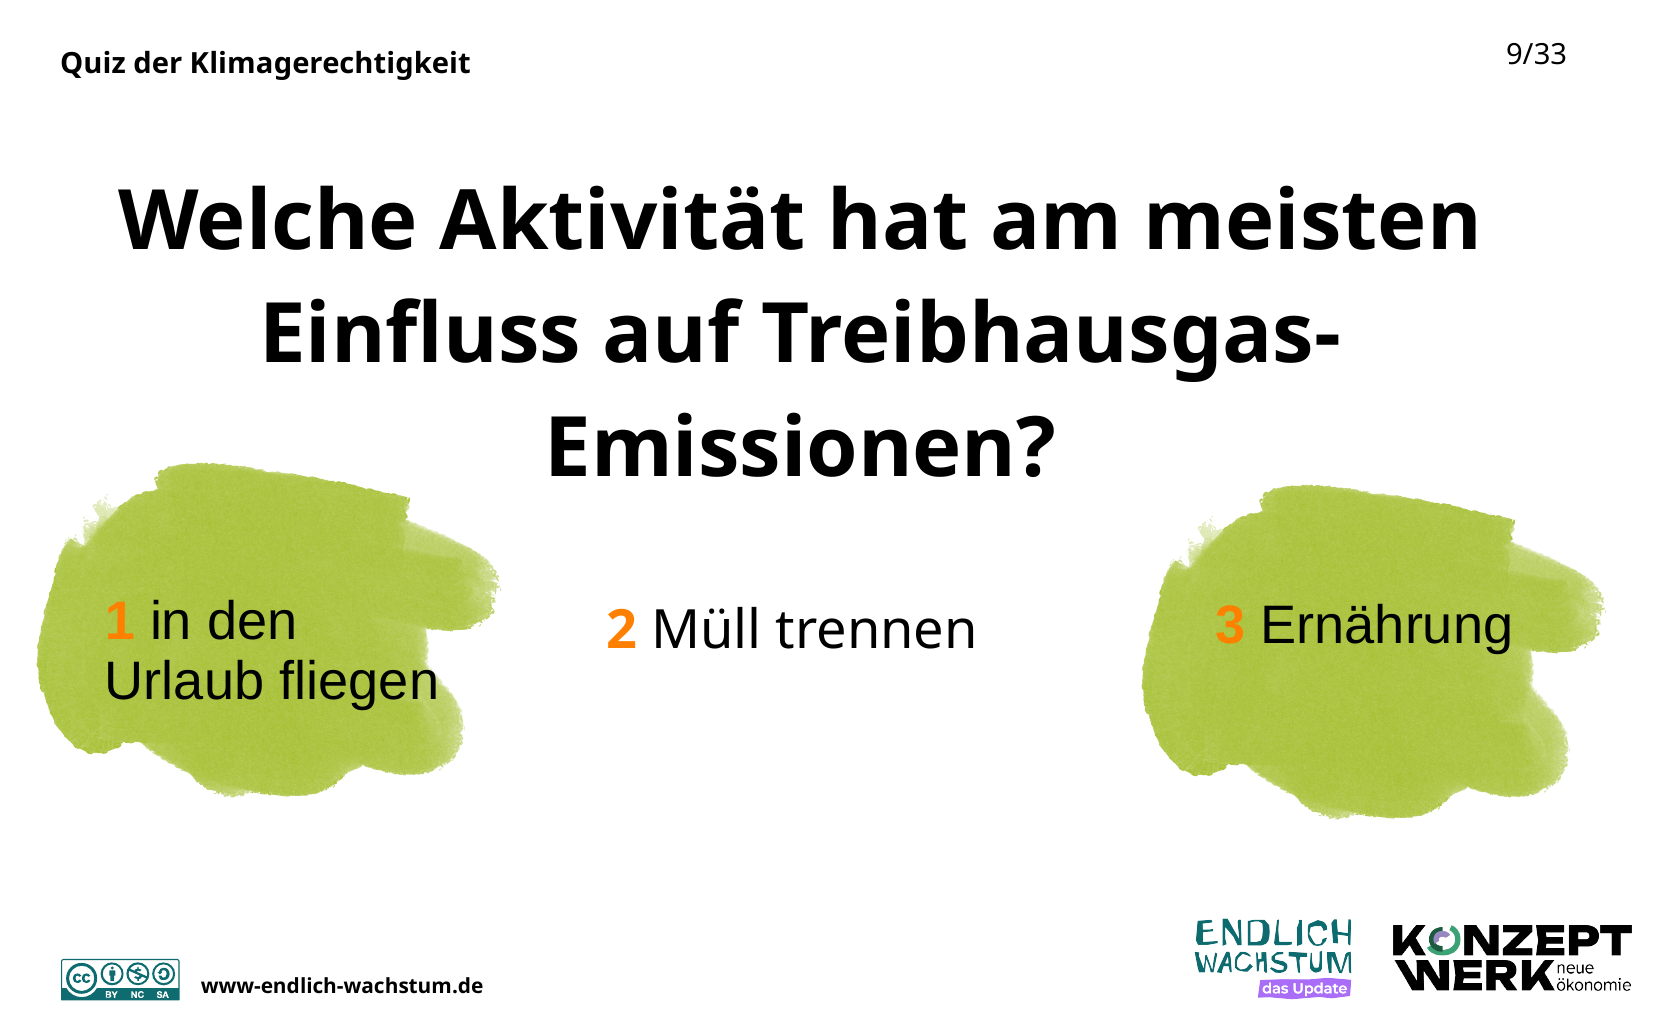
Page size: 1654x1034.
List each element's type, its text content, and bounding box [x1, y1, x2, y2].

text_box 3 Ernährung [1129, 587, 1591, 724]
text_box 1 in den Urlaub fliegen [19, 583, 480, 720]
text_box 2 Müll trennen [520, 583, 1082, 872]
title Welche Aktivität hat am meisten Einfluss auf Treibhausgas-Emissionen? [118, 160, 1607, 513]
picture [36, 462, 502, 798]
picture [1387, 917, 1636, 997]
picture [1176, 900, 1374, 1011]
picture [1141, 513, 1607, 820]
